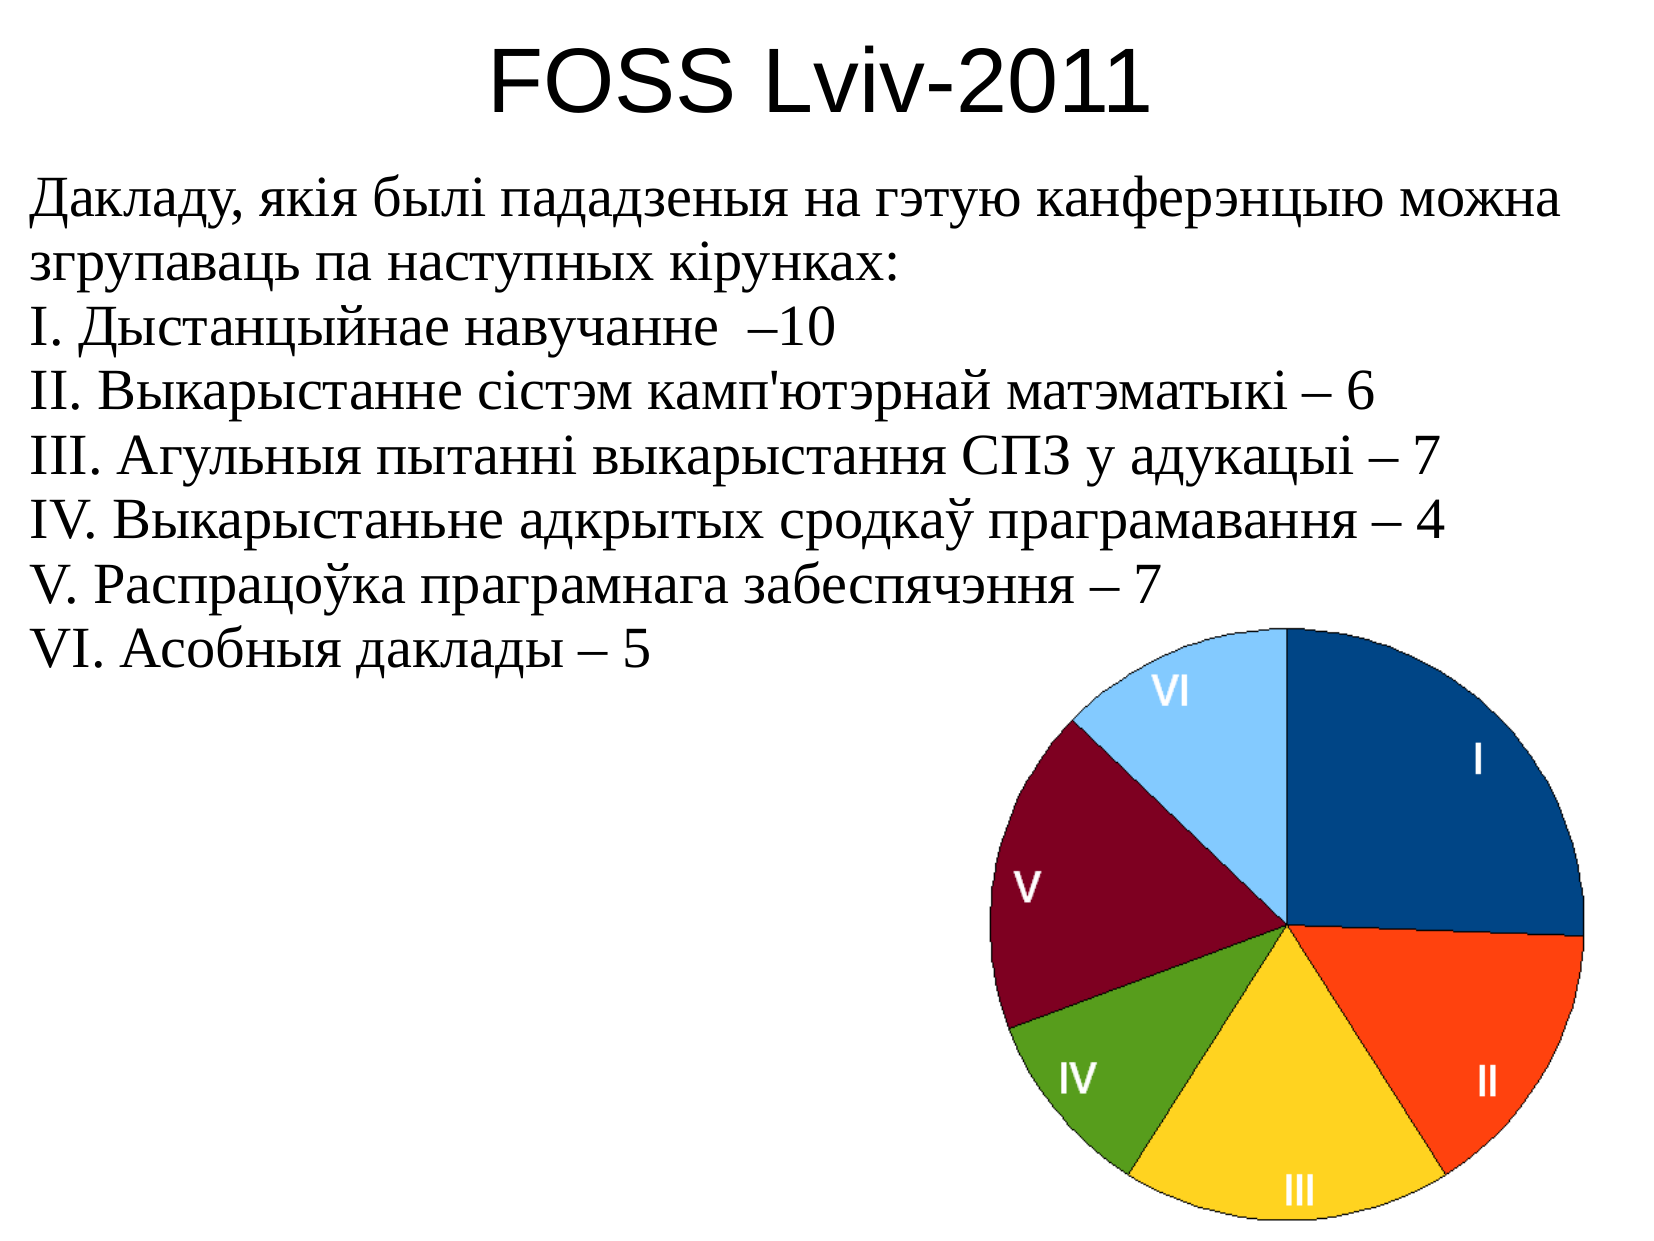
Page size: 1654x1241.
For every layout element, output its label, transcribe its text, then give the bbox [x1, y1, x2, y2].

subtitle Дакладу, якія былі пададзеныя на гэтую канферэнцыю можна згрупаваць па наступных кірунках: І. Дыстанцыйнае навучанне –10 ІІ. Выкарыстанне сістэм камп'ютэрнай матэматыкі – 6 ІІІ. Агульныя пытанні выкарыстання СПЗ у адукацыі – 7 IV. Выкарыстаньне адкрытых сродкаў праграмавання – 4 V. Распрацоўка праграмнага забеспячэння – 7 VI. Асобныя даклады – 5 [29, 147, 1654, 697]
title FOSS Lviv-2011 [76, 14, 1565, 147]
picture [974, 620, 1595, 1234]
